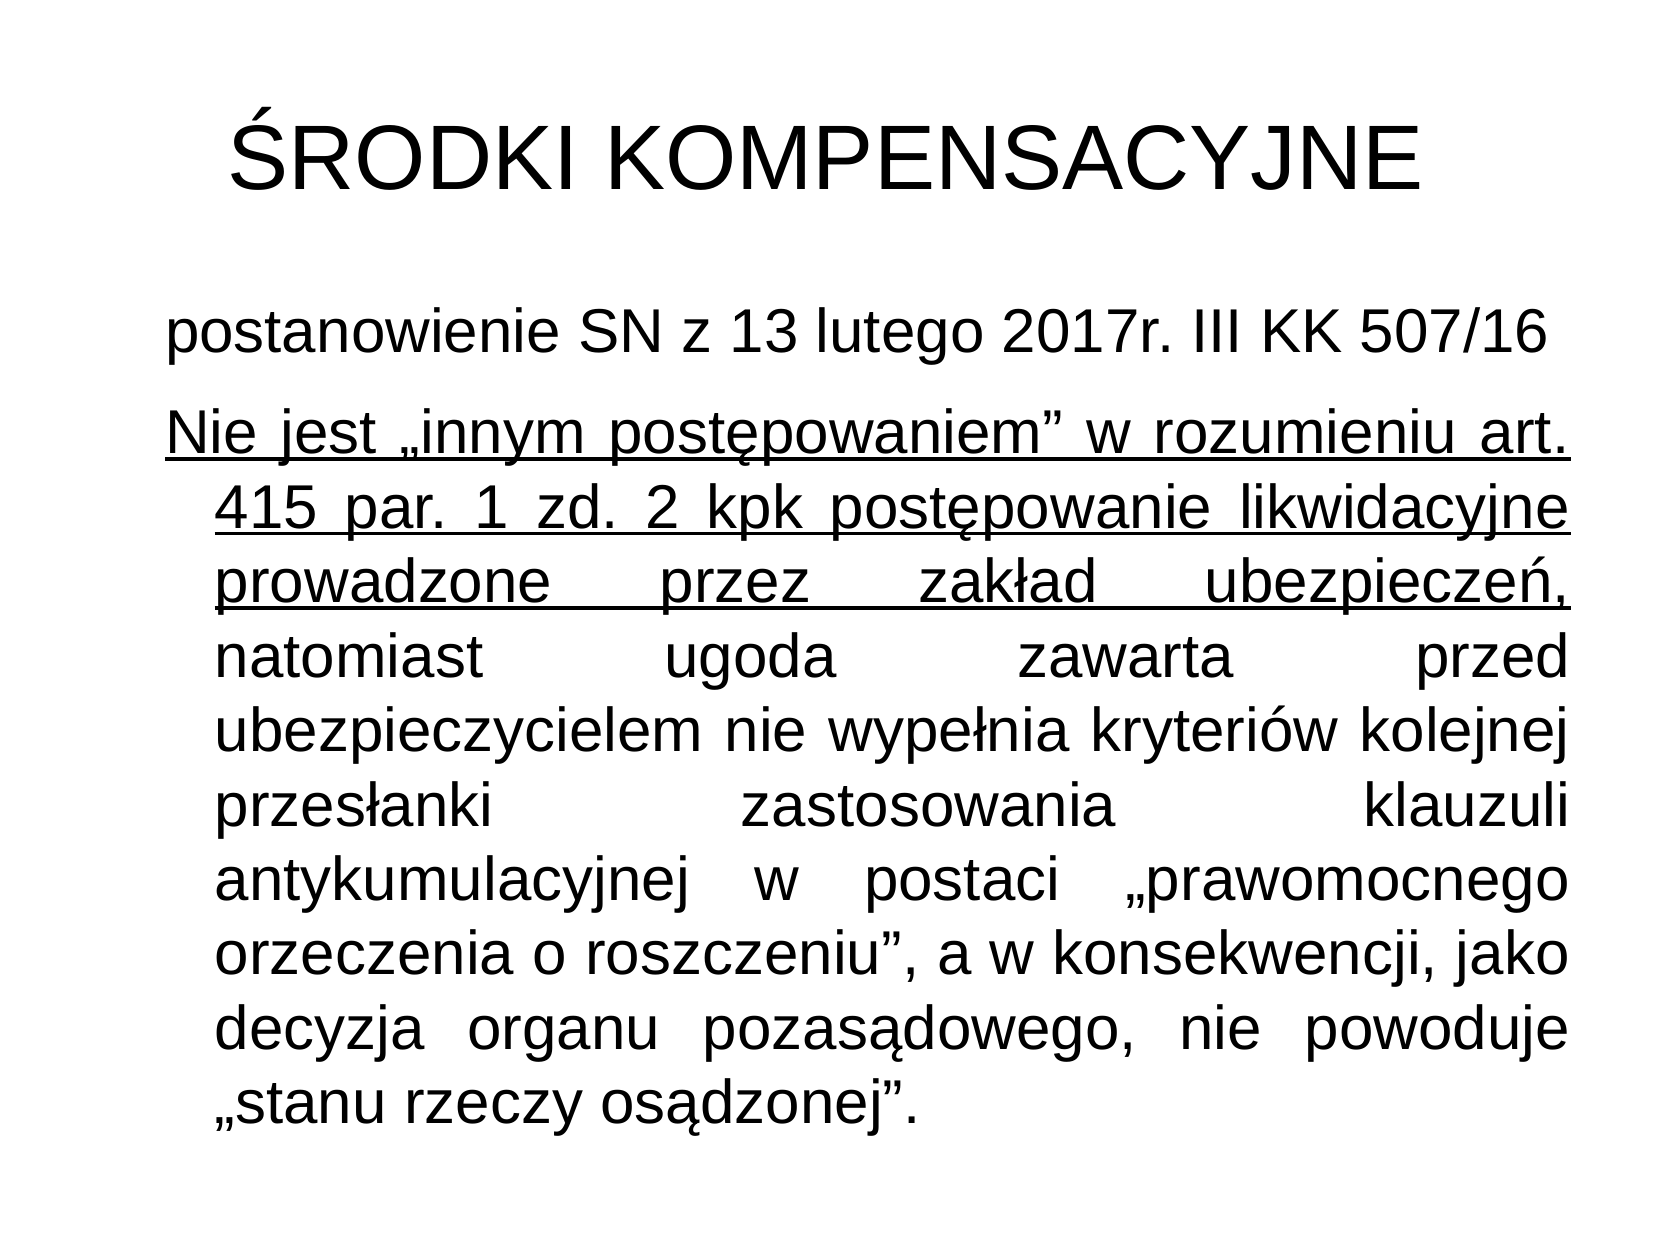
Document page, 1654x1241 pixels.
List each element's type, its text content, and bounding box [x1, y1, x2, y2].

title ŚRODKI KOMPENSACYJNE [82, 49, 1571, 257]
list postanowienie SN z 13 lutego 2017r. III KK 507/16 Nie jest „innym postępowaniem” w rozumieniu art. 415 par. 1 zd. 2 kpk postępowanie likwidacyjne prowadzone przez zakład ubezpieczeń, natomiast ugoda zawarta przed ubezpieczycielem nie wypełnia kryteriów kolejnej przesłanki zastosowania klauzuli antykumulacyjnej w postaci „prawomocnego orzeczenia o roszczeniu”, a w konsekwencji, jako decyzja organu pozasądowego, nie powoduje „stanu rzeczy osądzonej”. [82, 290, 1571, 1217]
